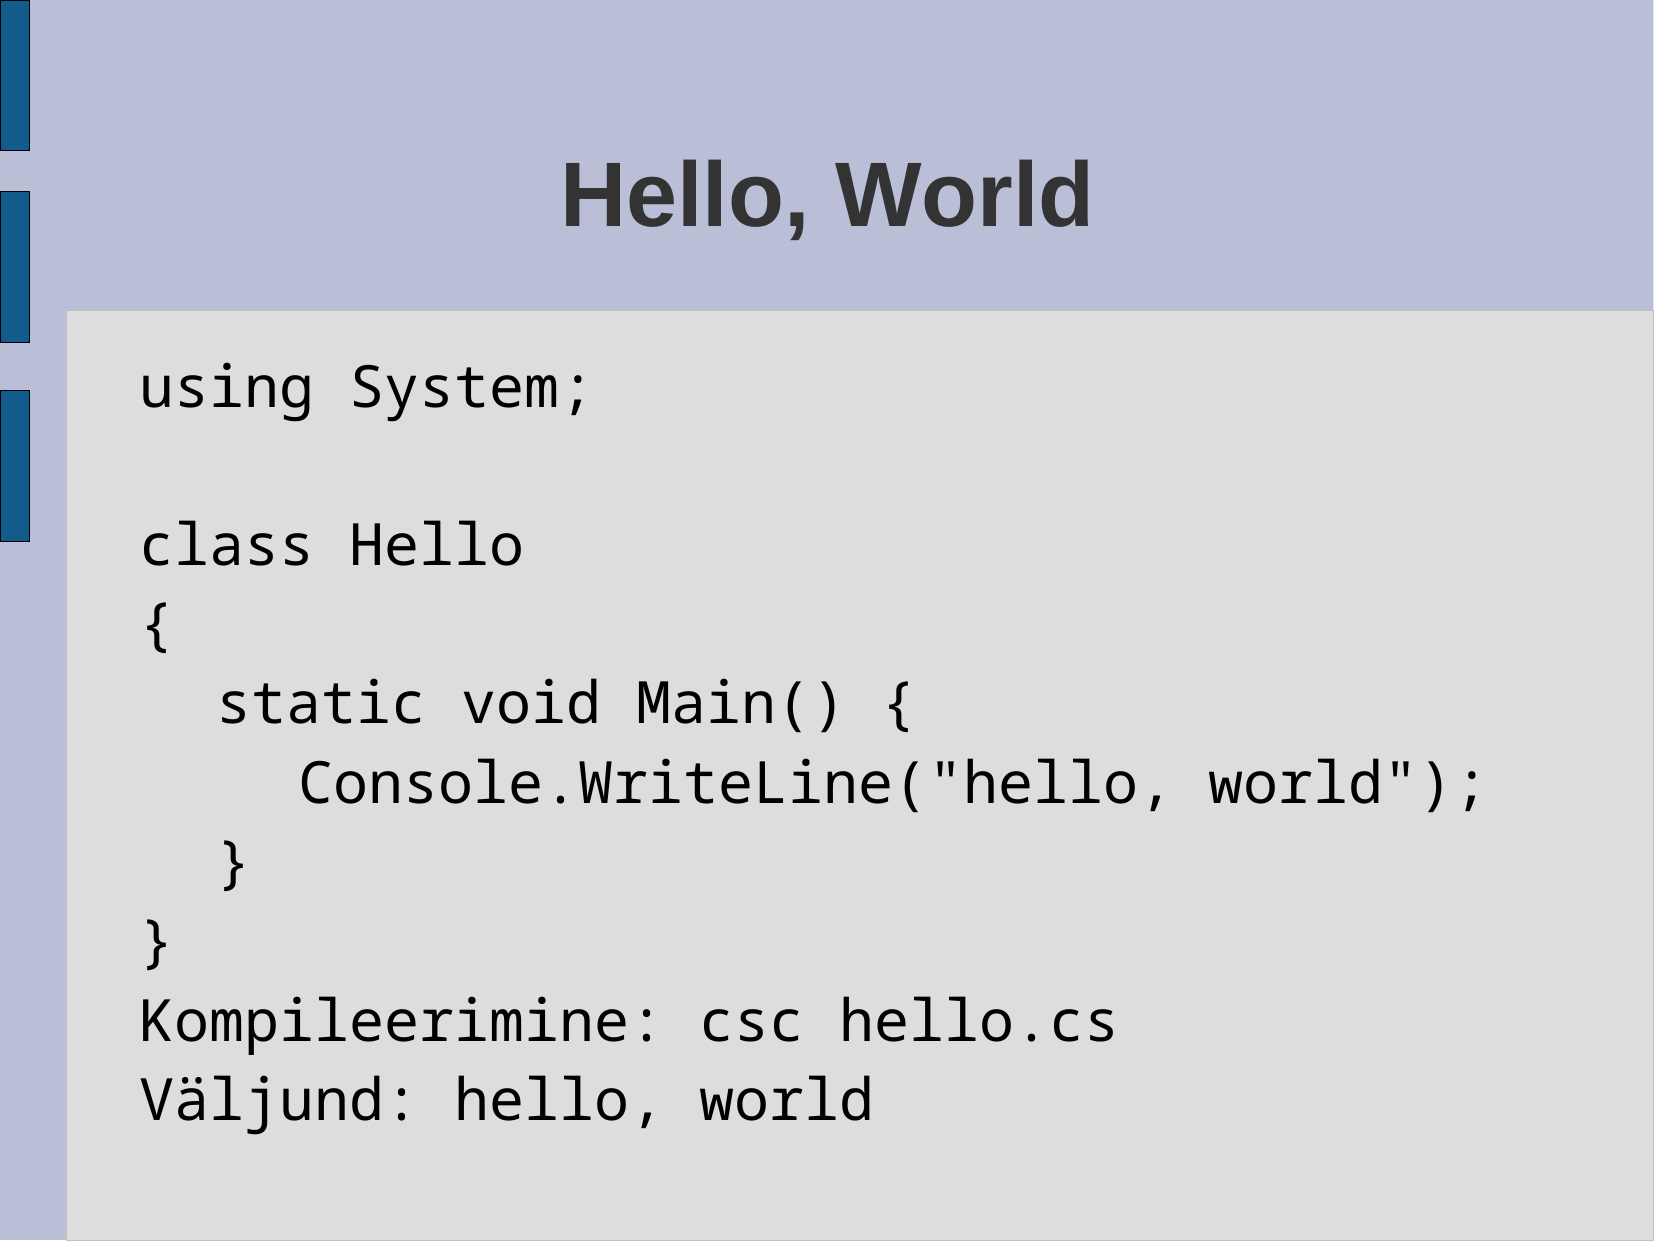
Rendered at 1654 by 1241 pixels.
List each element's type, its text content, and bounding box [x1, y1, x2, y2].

list using System; class Hello { static void Main() { Console.WriteLine("hello, world"); } } Kompileerimine: csc hello.cs Väljund: hello, world [121, 344, 1534, 1127]
title Hello, World [121, 91, 1534, 299]
